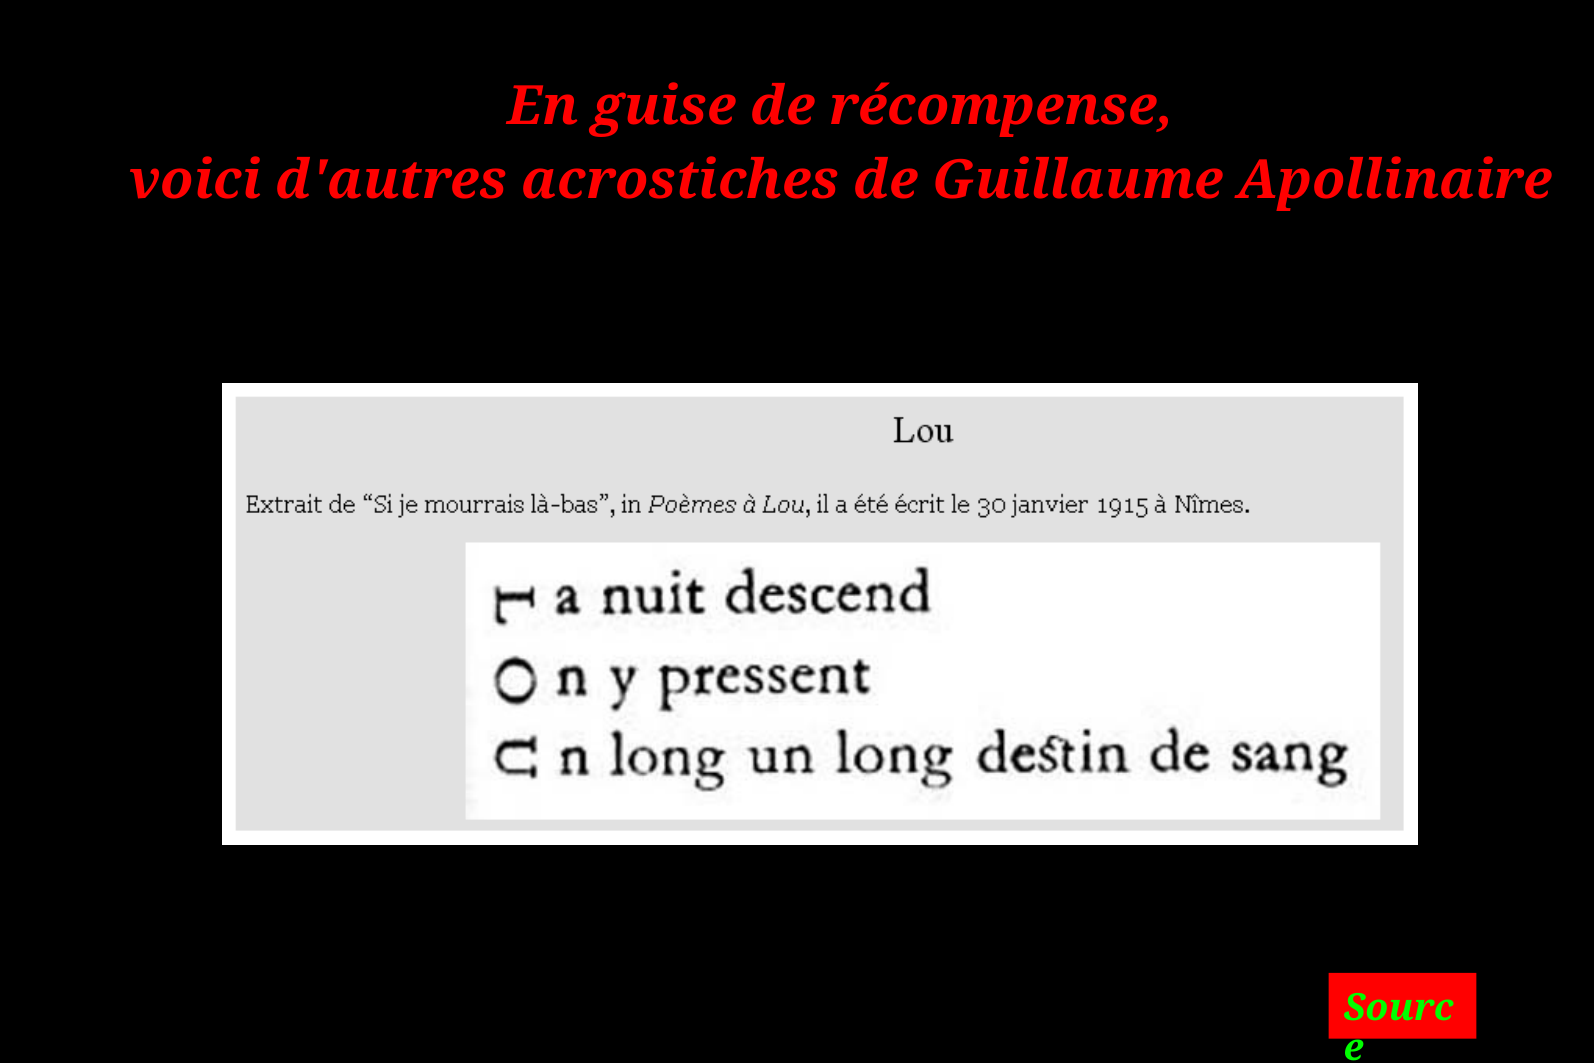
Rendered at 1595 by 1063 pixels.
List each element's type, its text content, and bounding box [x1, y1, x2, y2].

text_box En guise de récompense, voici d'autres acrostiches de Guillaume Apollinaire [88, 59, 1595, 253]
picture [222, 383, 1418, 845]
text_box Source [1328, 972, 1477, 1034]
